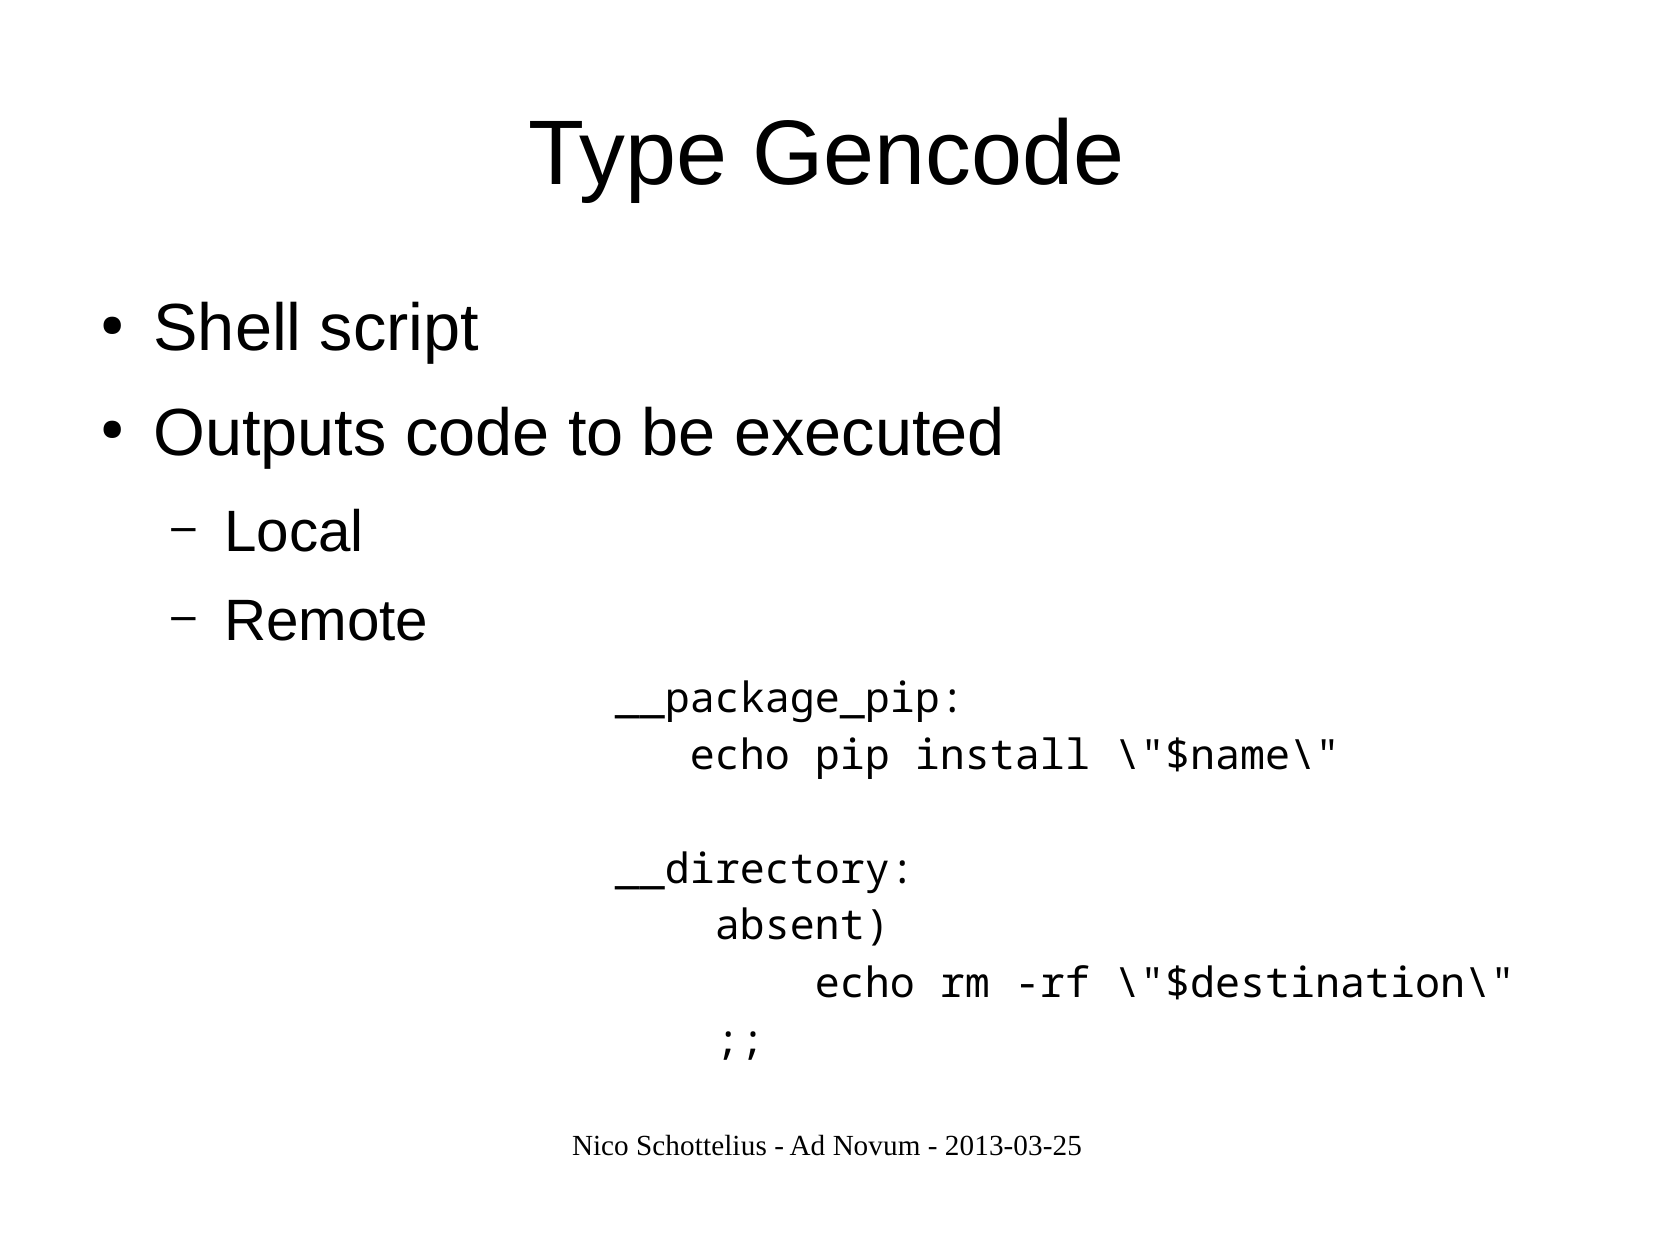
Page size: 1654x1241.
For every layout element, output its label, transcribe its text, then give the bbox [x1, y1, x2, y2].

title Type Gencode [82, 49, 1571, 257]
text_box __package_pip: echo pip install \"$name\" __directory: absent) echo rm -rf \"$destination\" ;; [600, 660, 1621, 1063]
list Shell script Outputs code to be executed Local Remote [82, 290, 1538, 721]
